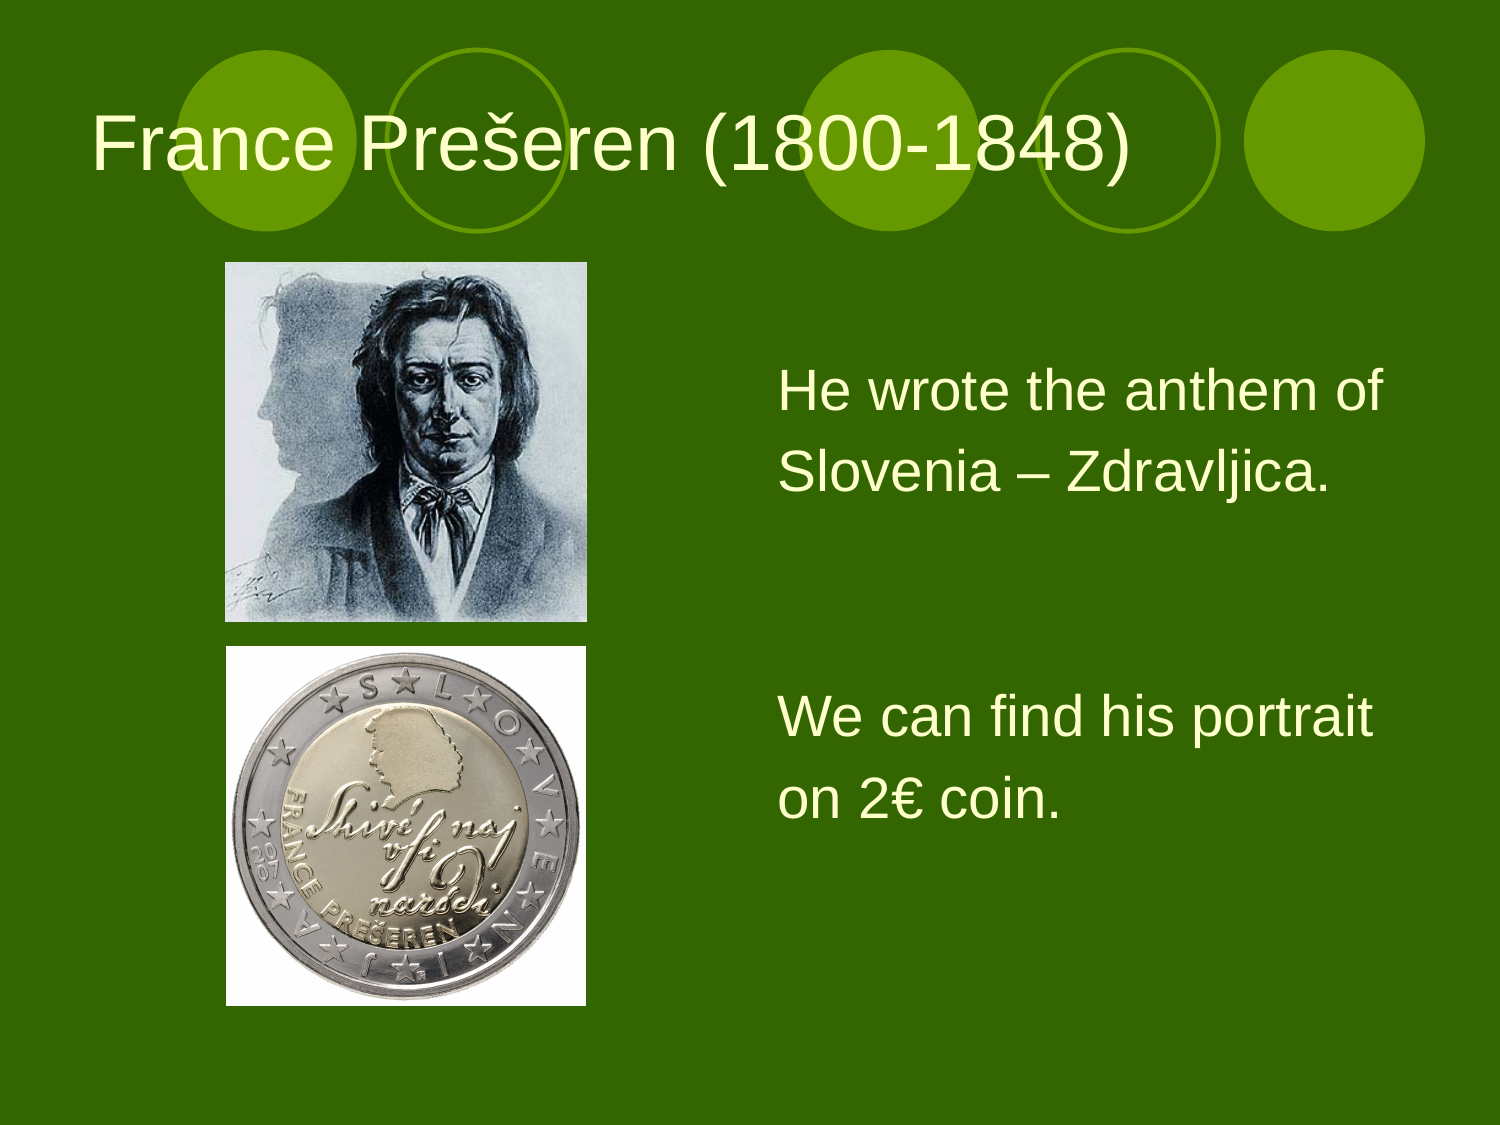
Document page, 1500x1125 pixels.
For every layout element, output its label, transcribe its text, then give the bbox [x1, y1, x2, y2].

list He wrote the anthem of Slovenia – Zdravljica. We can find his portrait on 2€ coin. [762, 262, 1425, 1006]
picture [226, 646, 586, 1006]
picture [225, 262, 587, 622]
title France Prešeren (1800-1848) [75, 45, 1425, 233]
